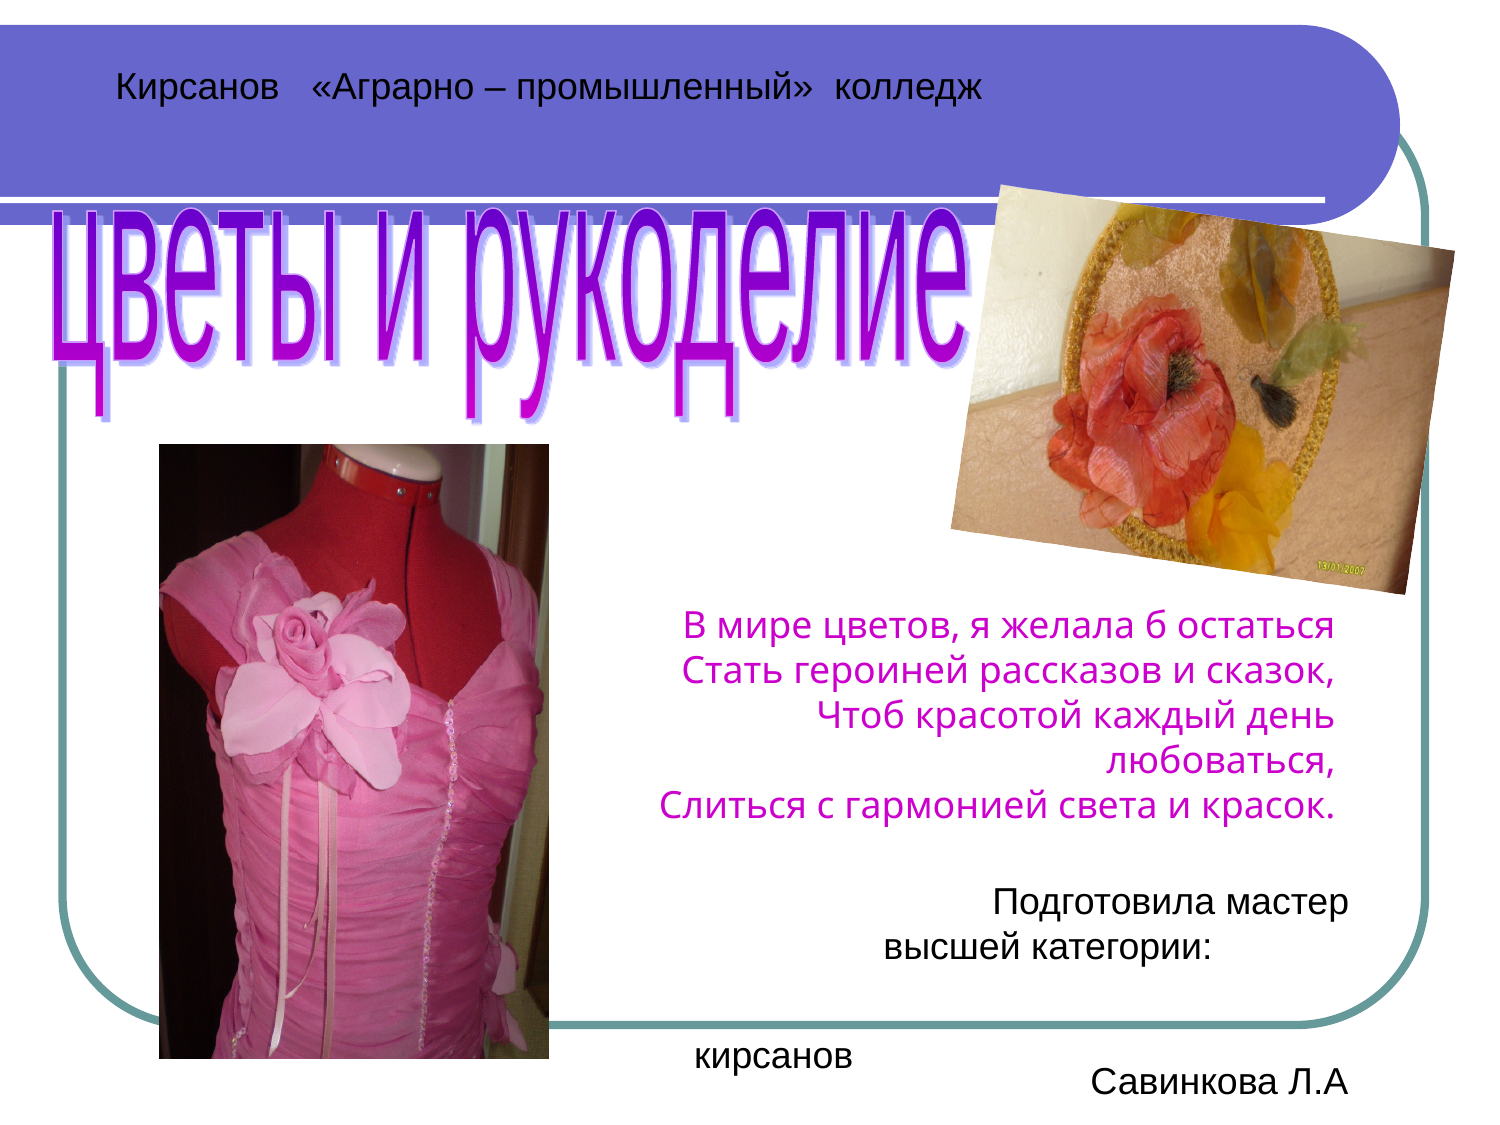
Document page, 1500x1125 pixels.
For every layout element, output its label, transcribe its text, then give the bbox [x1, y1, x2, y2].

text_box цветы и рукоделие [674, 210, 734, 417]
text_box цветы и рукоделие [740, 208, 790, 364]
text_box цветы и рукоделие [517, 210, 570, 419]
text_box цветы и рукоделие [577, 210, 617, 361]
text_box цветы и рукоделие [378, 210, 423, 361]
text_box В мире цветов, я желала б остаться Стать героиней рассказов и сказок, Чтоб красотой каждый день любоваться, Слиться с гармонией света и красок. [644, 594, 1412, 879]
picture [950, 184, 1455, 594]
text_box цветы и рукоделие [916, 208, 967, 364]
text_box цветы и рукоделие [860, 210, 905, 361]
picture [159, 444, 549, 1059]
text_box цветы и рукоделие [324, 210, 335, 361]
text_box Кирсанов «Аграрно – промышленный» колледж [100, 55, 1062, 115]
text_box цветы и рукоделие [466, 208, 514, 419]
text_box цветы и рукоделие [218, 210, 264, 361]
text_box цветы и рукоделие [791, 210, 846, 364]
text_box Подготовила мастер высшей категории: Савинкова Л.А [868, 869, 1365, 1022]
text_box цветы и рукоделие [113, 210, 158, 361]
text_box кирсанов [679, 1023, 871, 1084]
text_box цветы и рукоделие [165, 208, 216, 364]
text_box цветы и рукоделие [621, 208, 672, 364]
text_box цветы и рукоделие [272, 210, 316, 361]
text_box цветы и рукоделие [53, 210, 104, 417]
